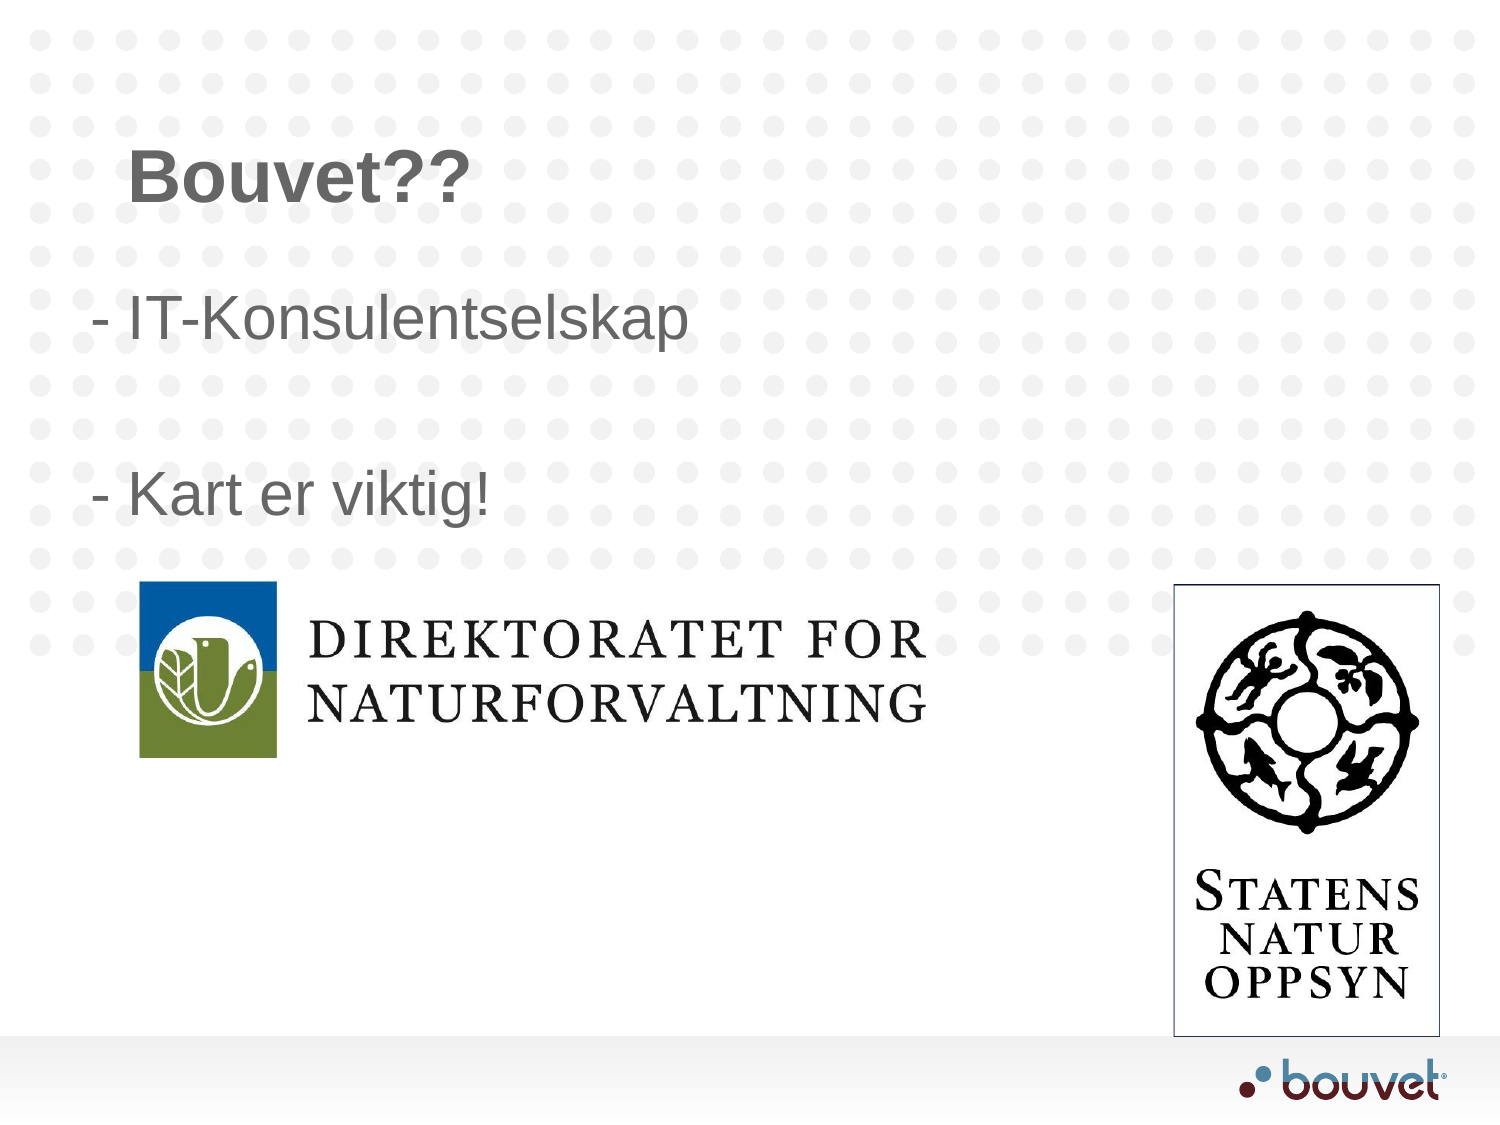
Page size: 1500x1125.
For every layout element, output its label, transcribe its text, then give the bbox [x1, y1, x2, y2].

title Bouvet?? [75, 14, 1425, 233]
text_box [137, 579, 928, 760]
list - IT-Konsulentselskap - Kart er viktig! [75, 262, 1425, 1036]
text_box [1173, 584, 1441, 1037]
